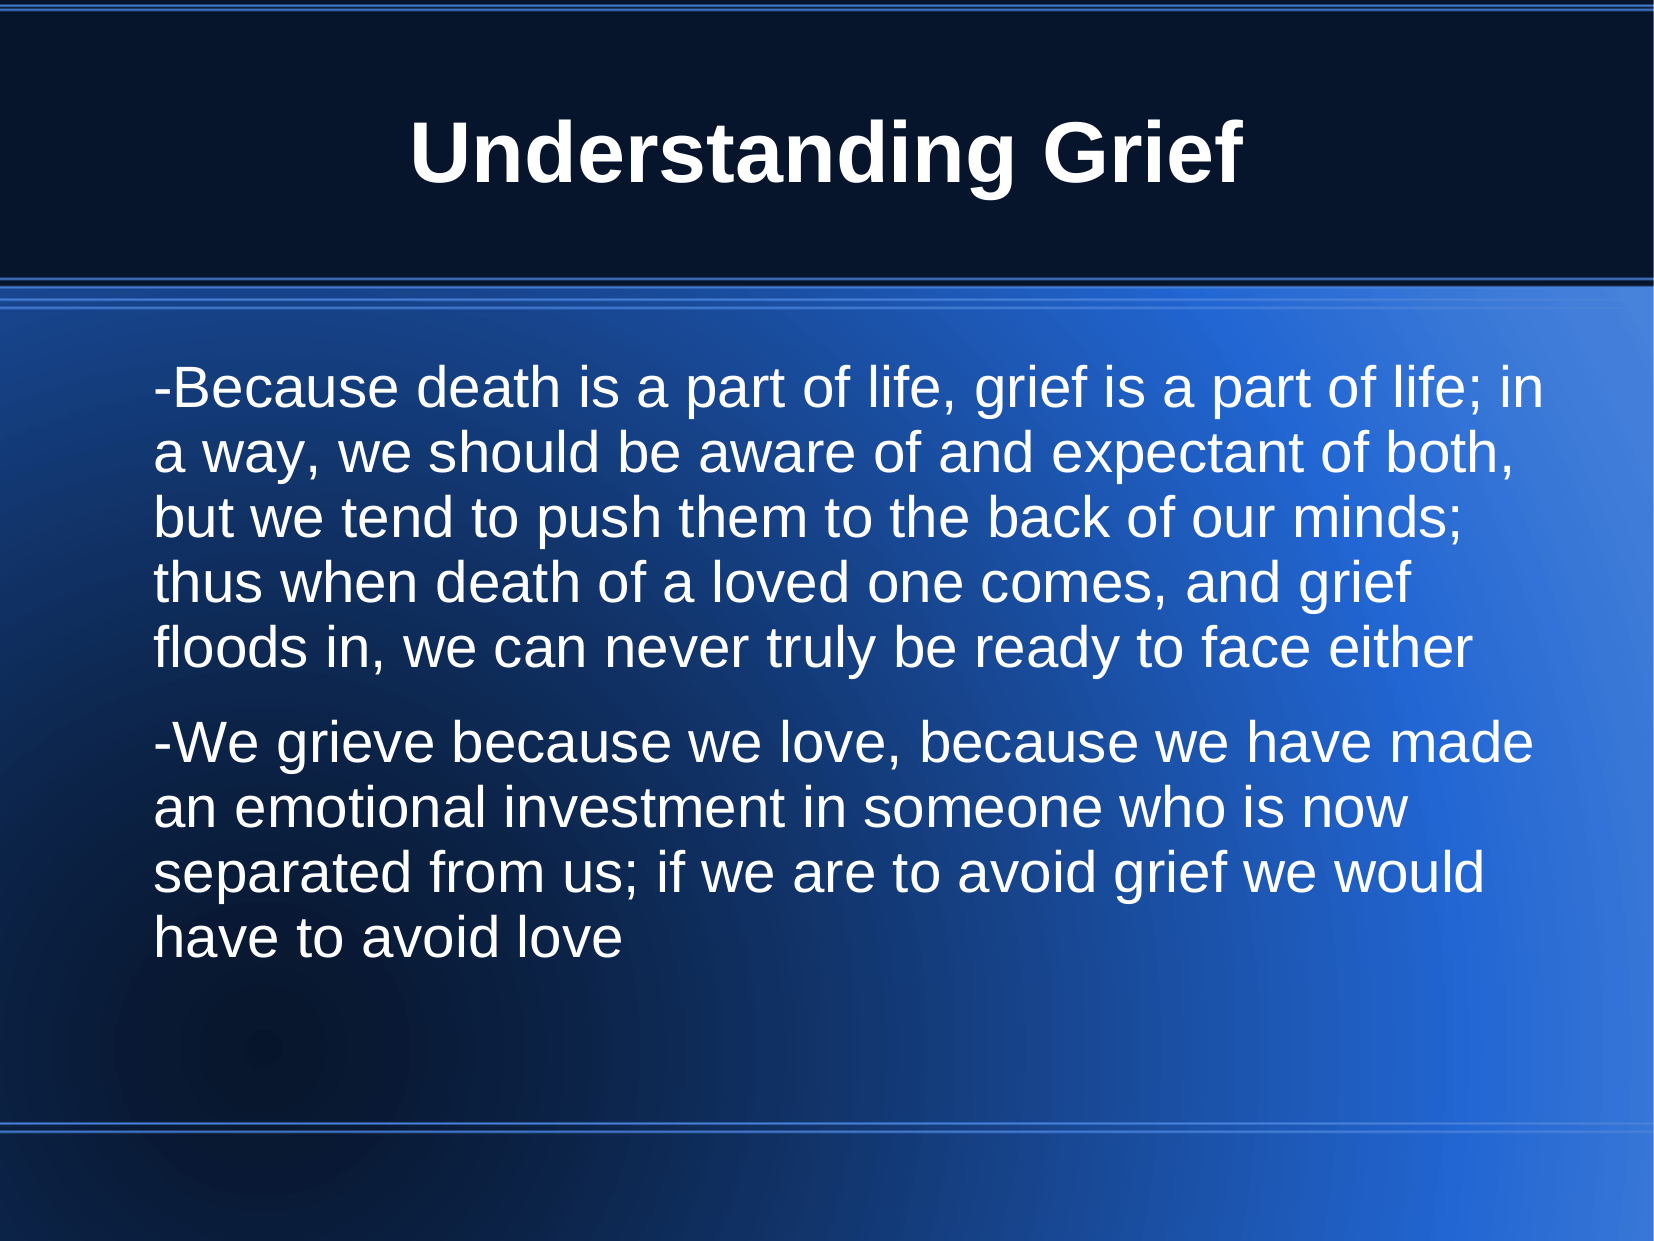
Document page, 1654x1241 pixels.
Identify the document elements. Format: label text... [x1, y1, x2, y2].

title Understanding Grief [82, 49, 1571, 257]
picture [0, 0, 1654, 1241]
list -Because death is a part of life, grief is a part of life; in a way, we should be aware of and expectant of both, but we tend to push them to the back of our minds; thus when death of a loved one comes, and grief floods in, we can never truly be ready to face either -We grieve because we love, because we have made an emotional investment in someone who is now separated from us; if we are to avoid grief we would have to avoid love [82, 355, 1571, 1058]
